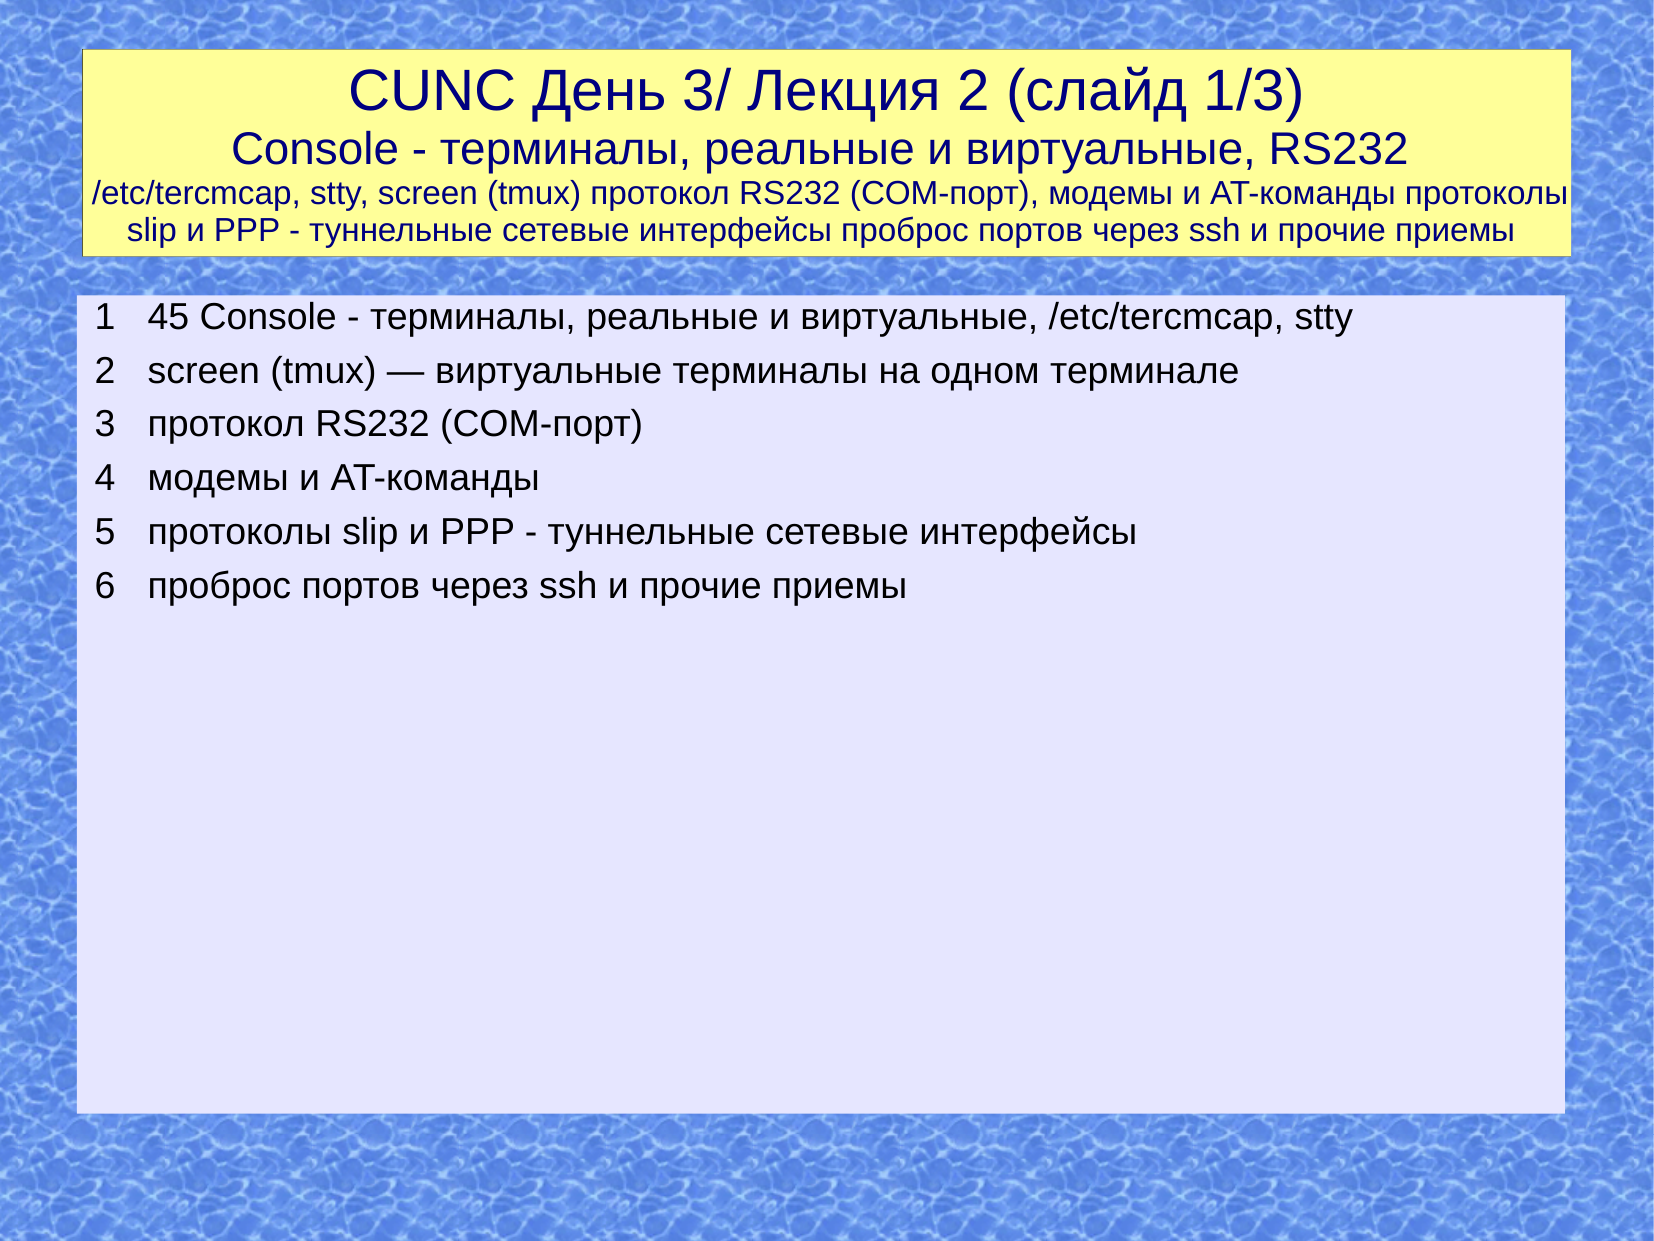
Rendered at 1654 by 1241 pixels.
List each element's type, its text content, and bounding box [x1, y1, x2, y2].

title CUNC День 3/ Лекция 2 (слайд 1/3) Console - терминалы, реальные и виртуальные, RS232 /etc/tercmcap, stty, screen (tmux) протокол RS232 (COM-порт), модемы и AT-команды протоколы slip и PPP - туннельные сетевые интерфейсы проброс портов через ssh и прочие приемы [82, 49, 1571, 257]
picture [0, 0, 1654, 1241]
list 45 Console - терминалы, реальные и виртуальные, /etc/tercmcap, stty screen (tmux) — виртуальные терминалы на одном терминале протокол RS232 (COM-порт) модемы и AT-команды протоколы slip и PPP - туннельные сетевые интерфейсы проброс портов через ssh и прочие приемы [76, 295, 1565, 1114]
